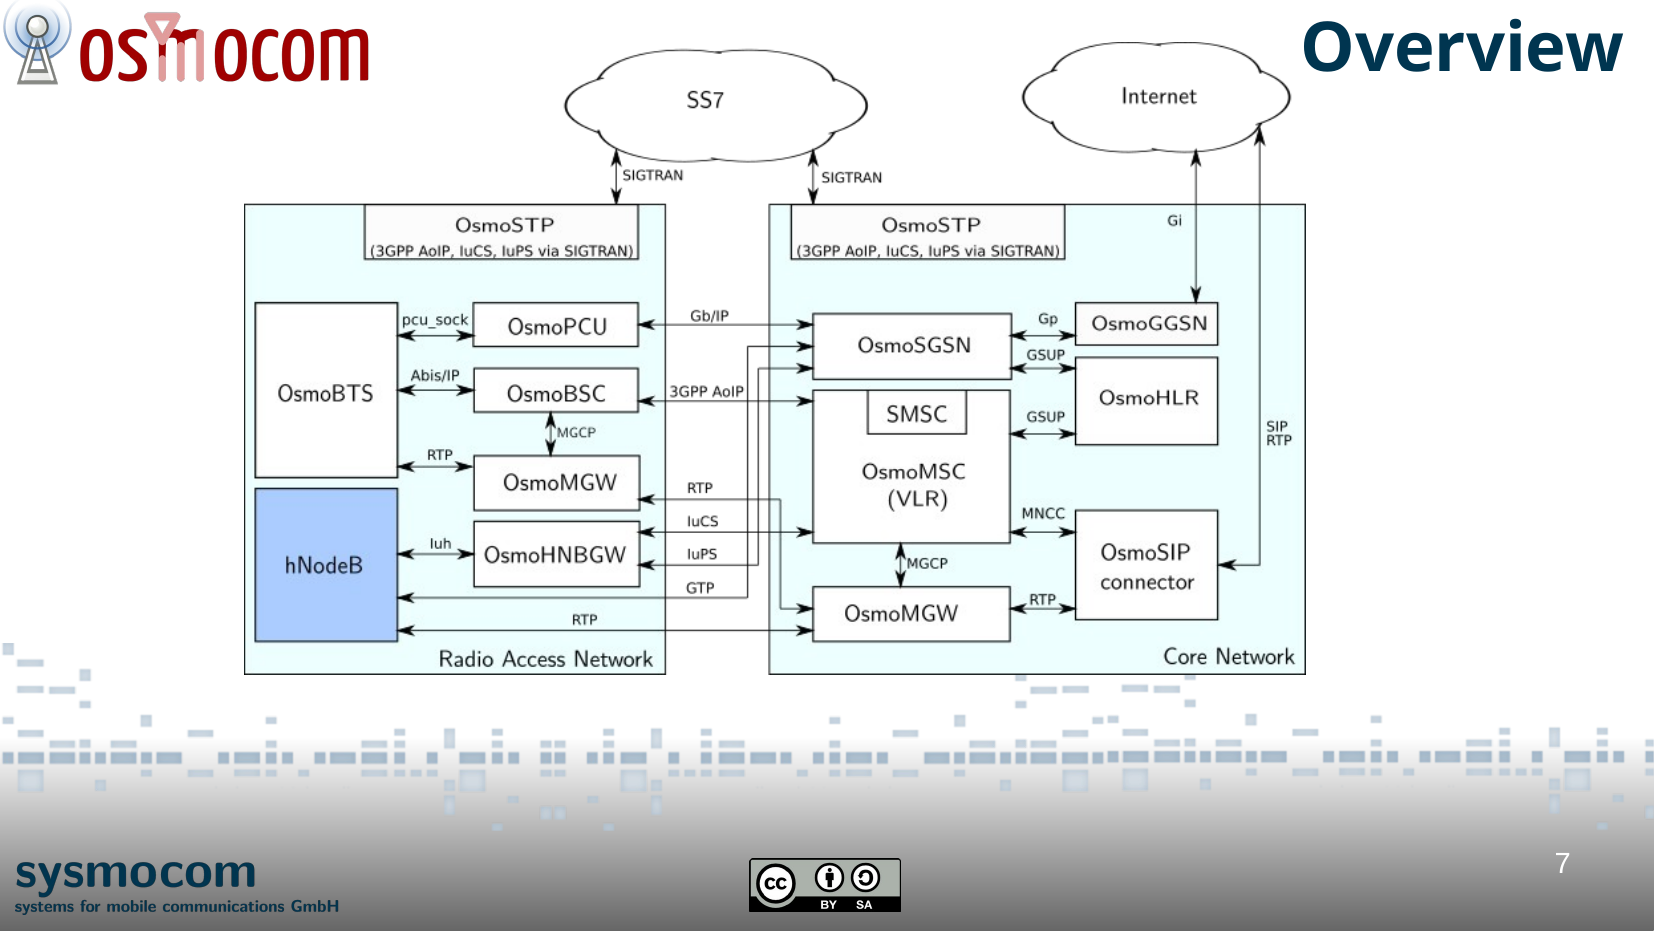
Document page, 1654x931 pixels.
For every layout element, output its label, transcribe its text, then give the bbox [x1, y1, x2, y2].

title Overview [383, 0, 1625, 94]
picture [0, 0, 1654, 831]
picture [749, 858, 901, 912]
picture [15, 861, 339, 915]
